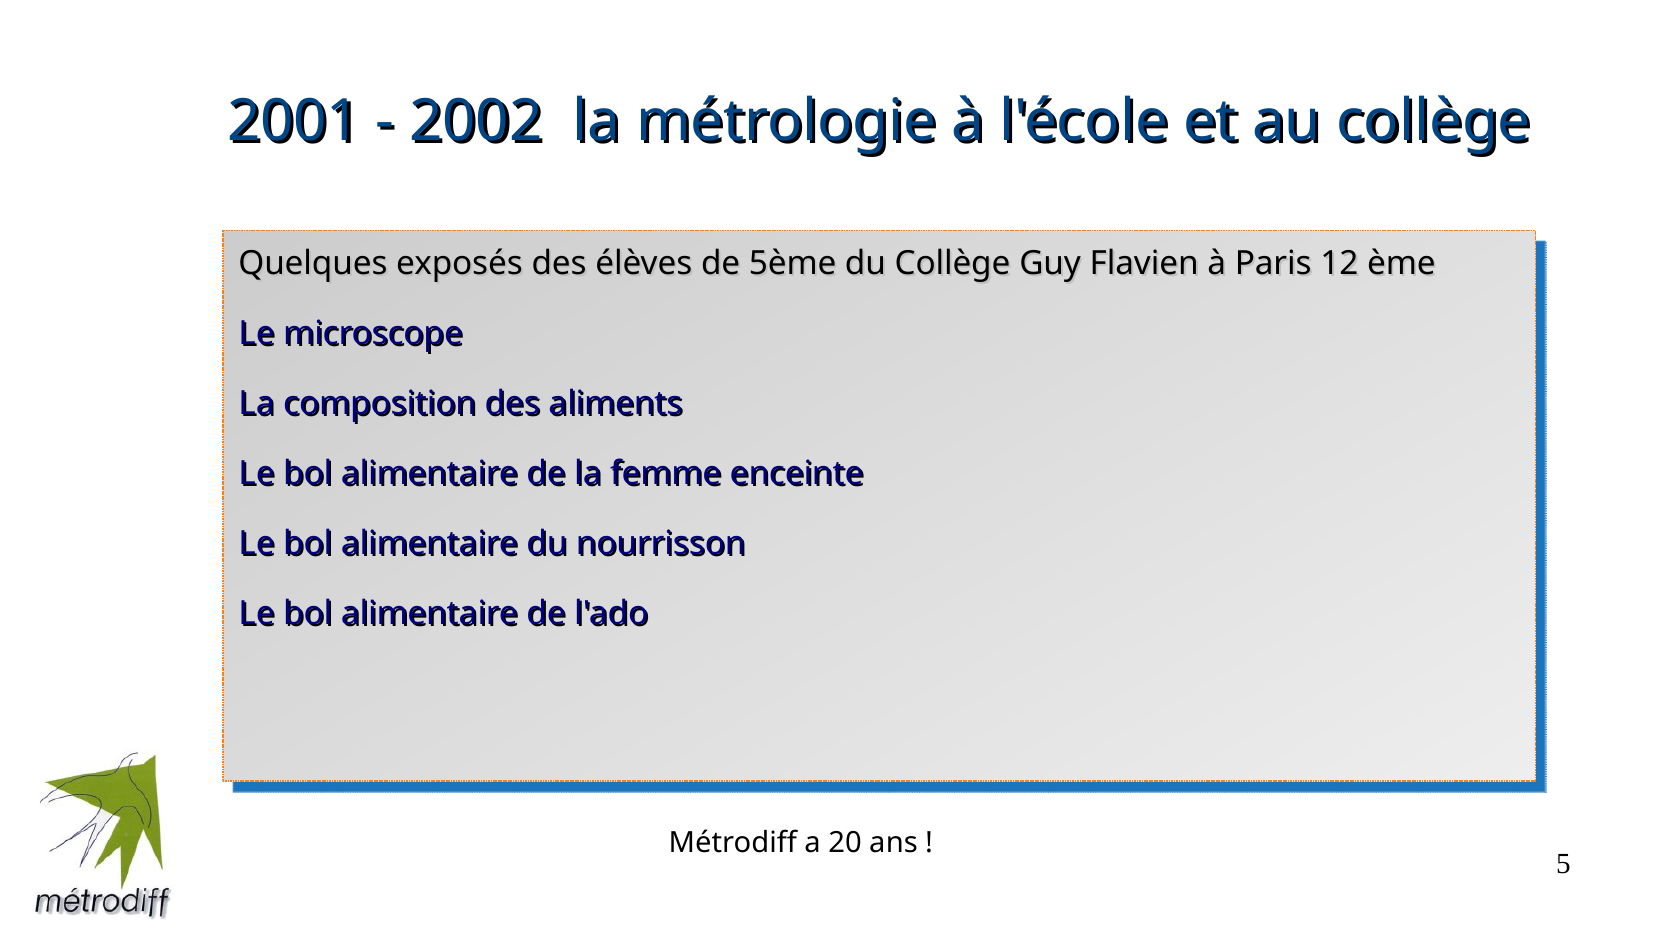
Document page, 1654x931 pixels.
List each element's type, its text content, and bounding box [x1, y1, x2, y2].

text_box Quelques exposés des élèves de 5ème du Collège Guy Flavien à Paris 12 ème Le microscope La composition des aliments Le bol alimentaire de la femme enceinte Le bol alimentaire du nourrisson Le bol alimentaire de l'ado [222, 230, 1536, 782]
text_box 2001 - 2002 la métrologie à l'école et au collège [212, 70, 1516, 182]
picture [17, 749, 201, 931]
